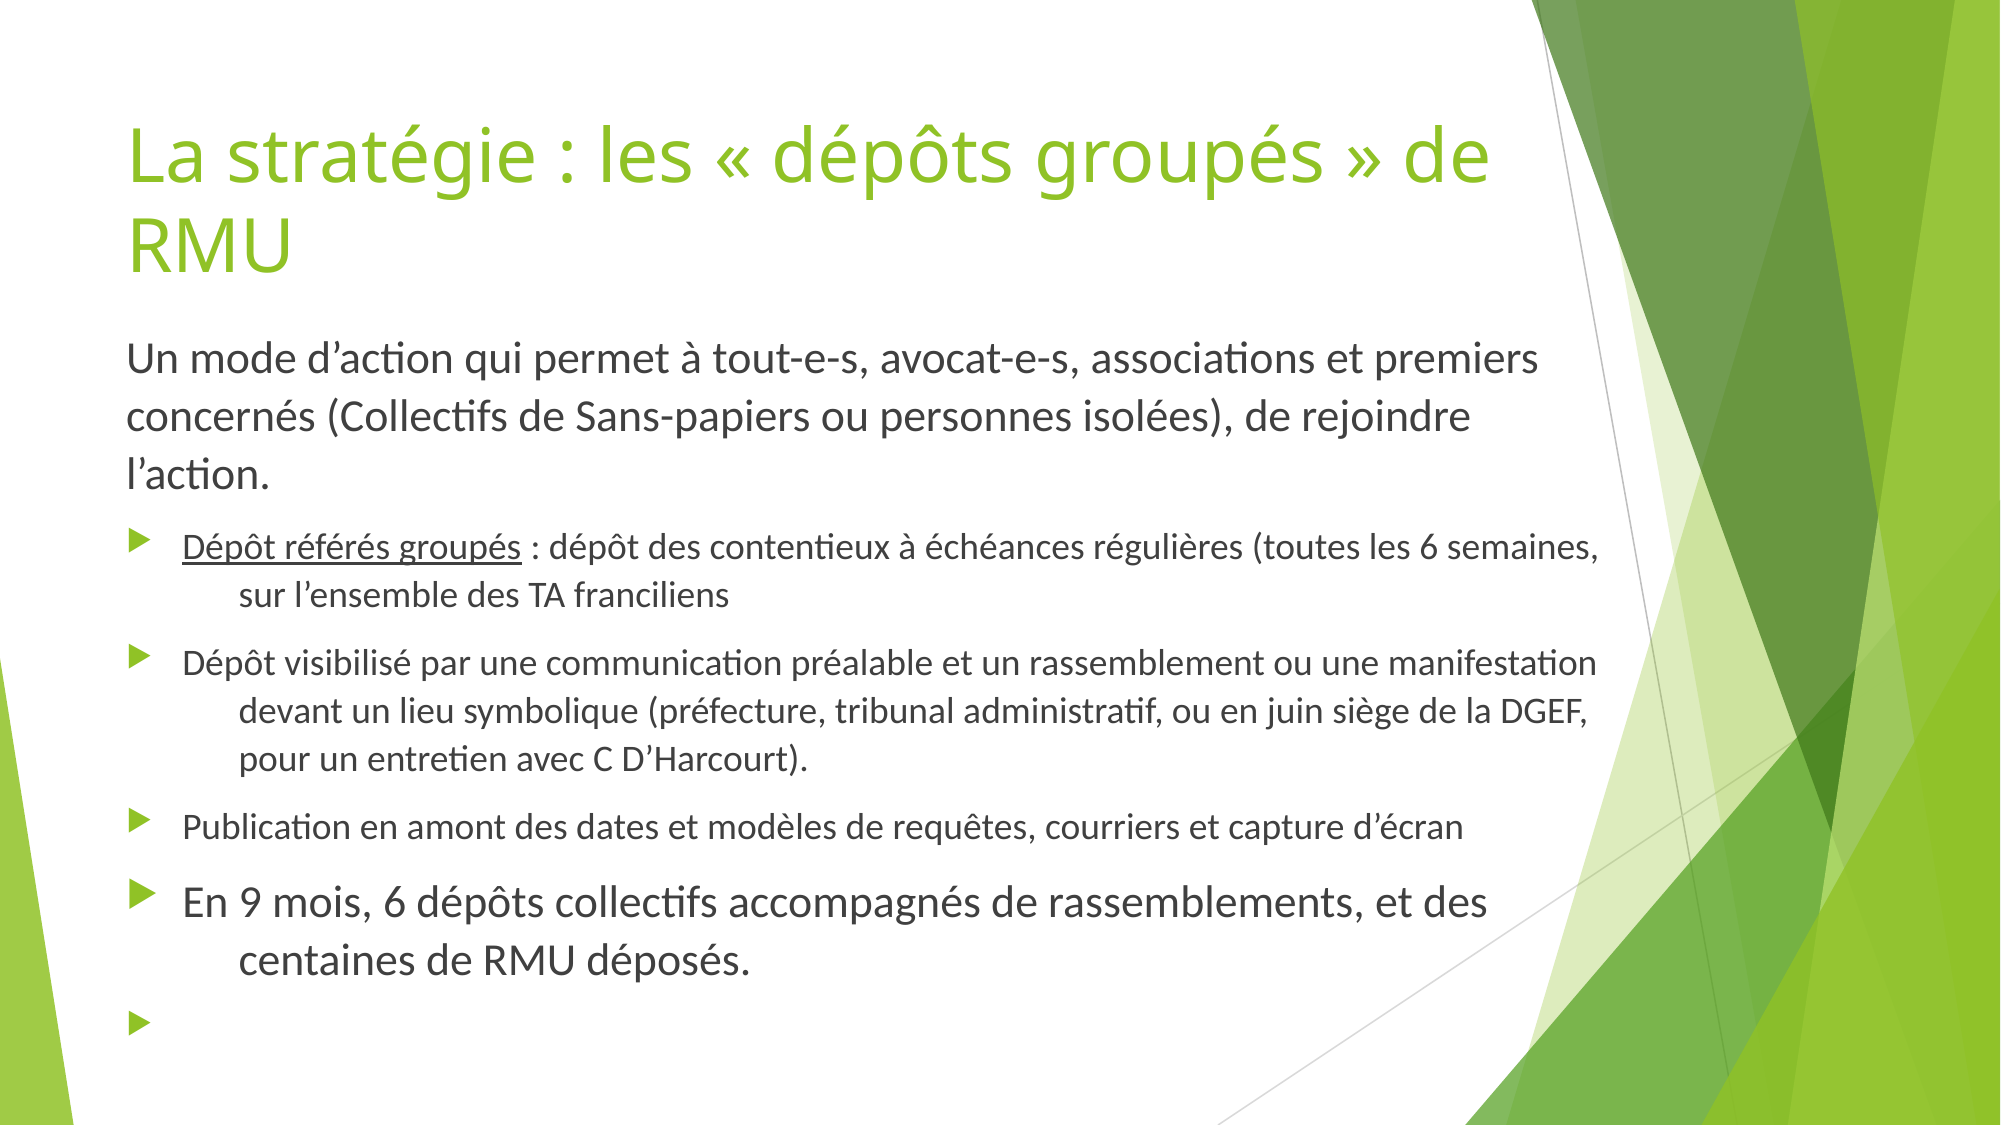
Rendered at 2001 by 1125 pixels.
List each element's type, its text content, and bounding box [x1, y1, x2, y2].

title La stratégie : les « dépôts groupés » de RMU [111, 99, 1522, 316]
list Un mode d’action qui permet à tout-e-s, avocat-e-s, associations et premiers concernés (Collectifs de Sans-papiers ou personnes isolées), de rejoindre l’action. Dépôt référés groupés : dépôt des contentieux à échéances régulières (toutes les 6 semaines, sur l’ensemble des TA franciliens Dépôt visibilisé par une communication préalable et un rassemblement ou une manifestation devant un lieu symbolique (préfecture, tribunal administratif, ou en juin siège de la DGEF, pour un entretien avec C D’Harcourt). Publication en amont des dates et modèles de requêtes, courriers et capture d’écran En 9 mois, 6 dépôts collectifs accompagnés de rassemblements, et des centaines de RMU déposés. [111, 316, 1623, 1084]
